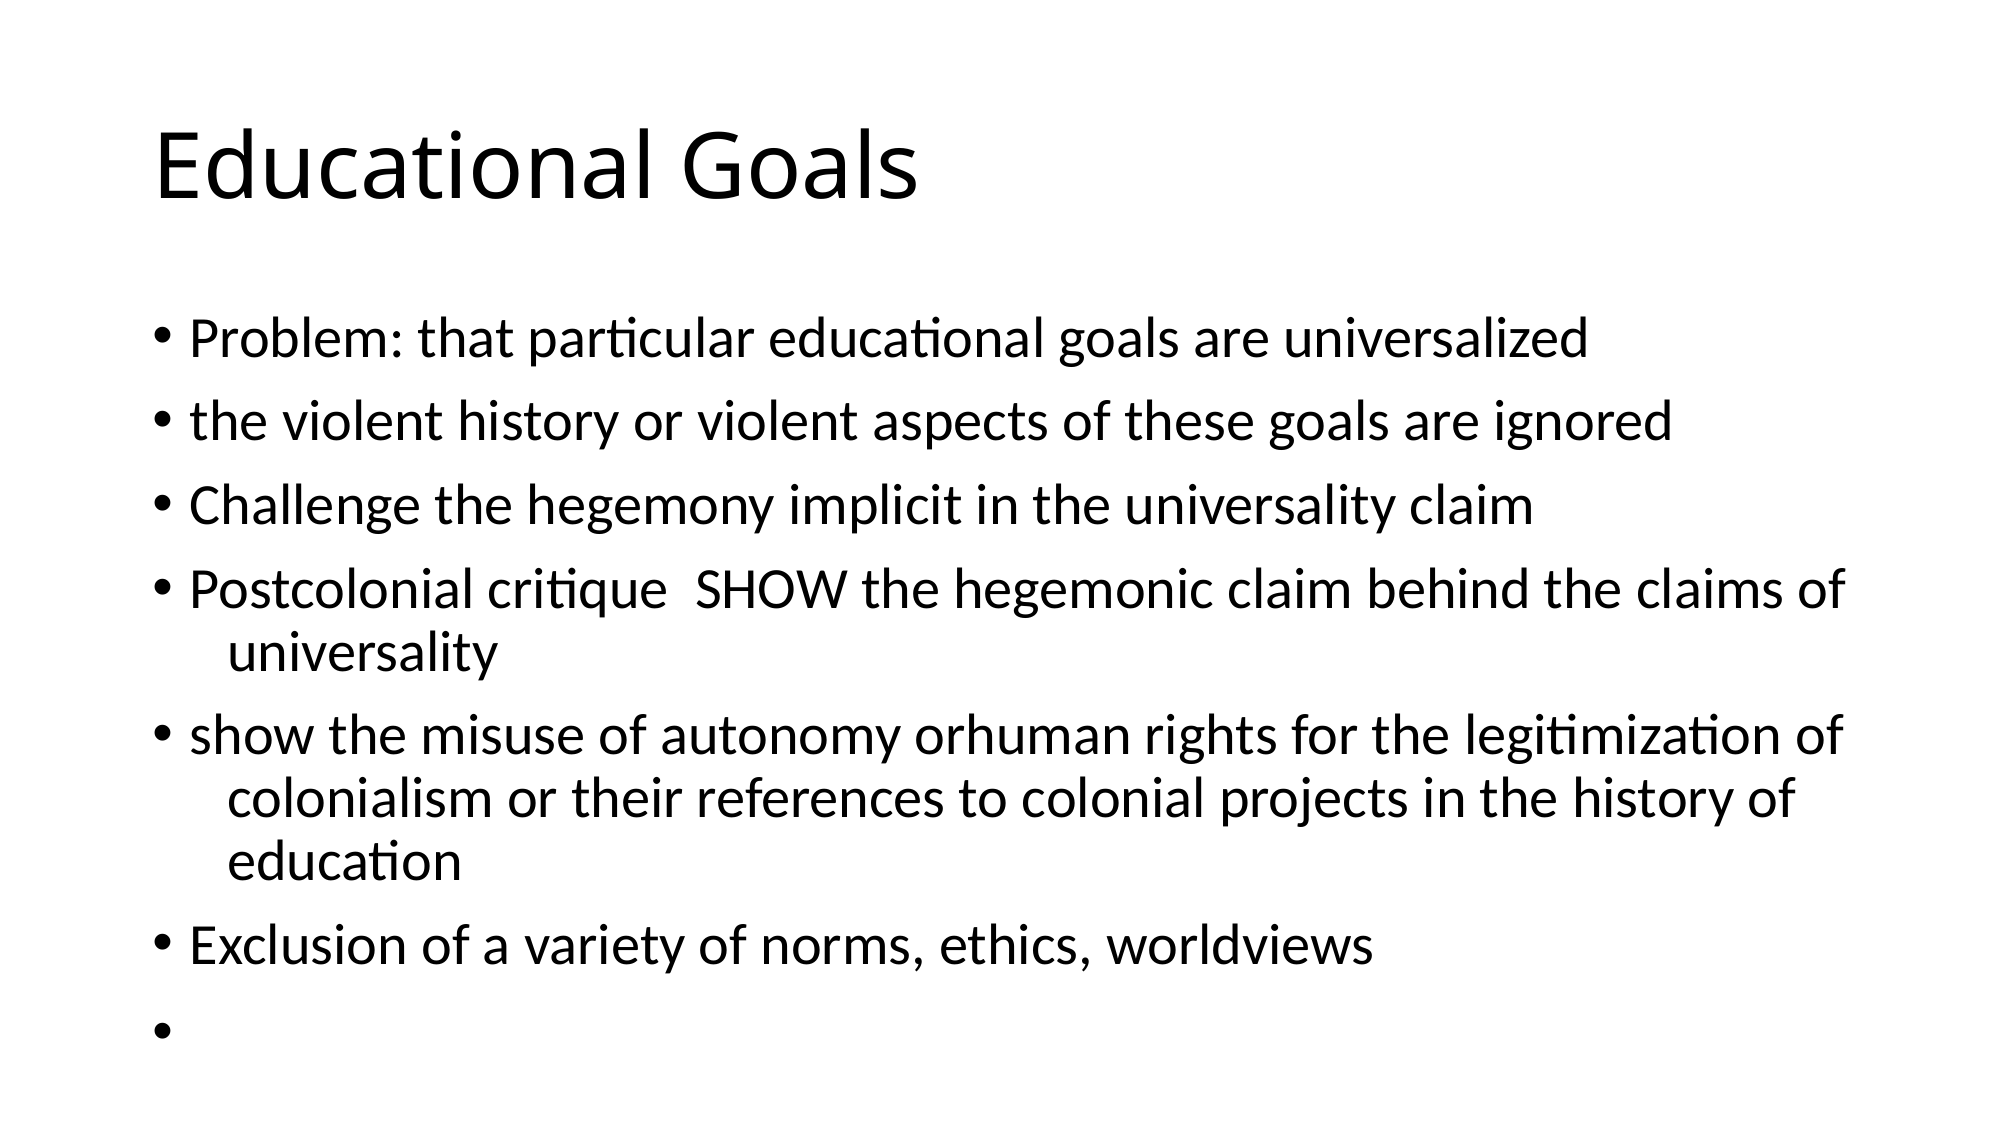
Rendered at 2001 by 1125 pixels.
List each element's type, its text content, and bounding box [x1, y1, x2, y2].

title Educational Goals [137, 59, 1863, 278]
list Problem: that particular educational goals are universalized the violent history or violent aspects of these goals are ignored Challenge the hegemony implicit in the universality claim Postcolonial critique SHOW the hegemonic claim behind the claims of universality show the misuse of autonomy orhuman rights for the legitimization of colonialism or their references to colonial projects in the history of education Exclusion of a variety of norms, ethics, worldviews [137, 299, 1863, 1014]
